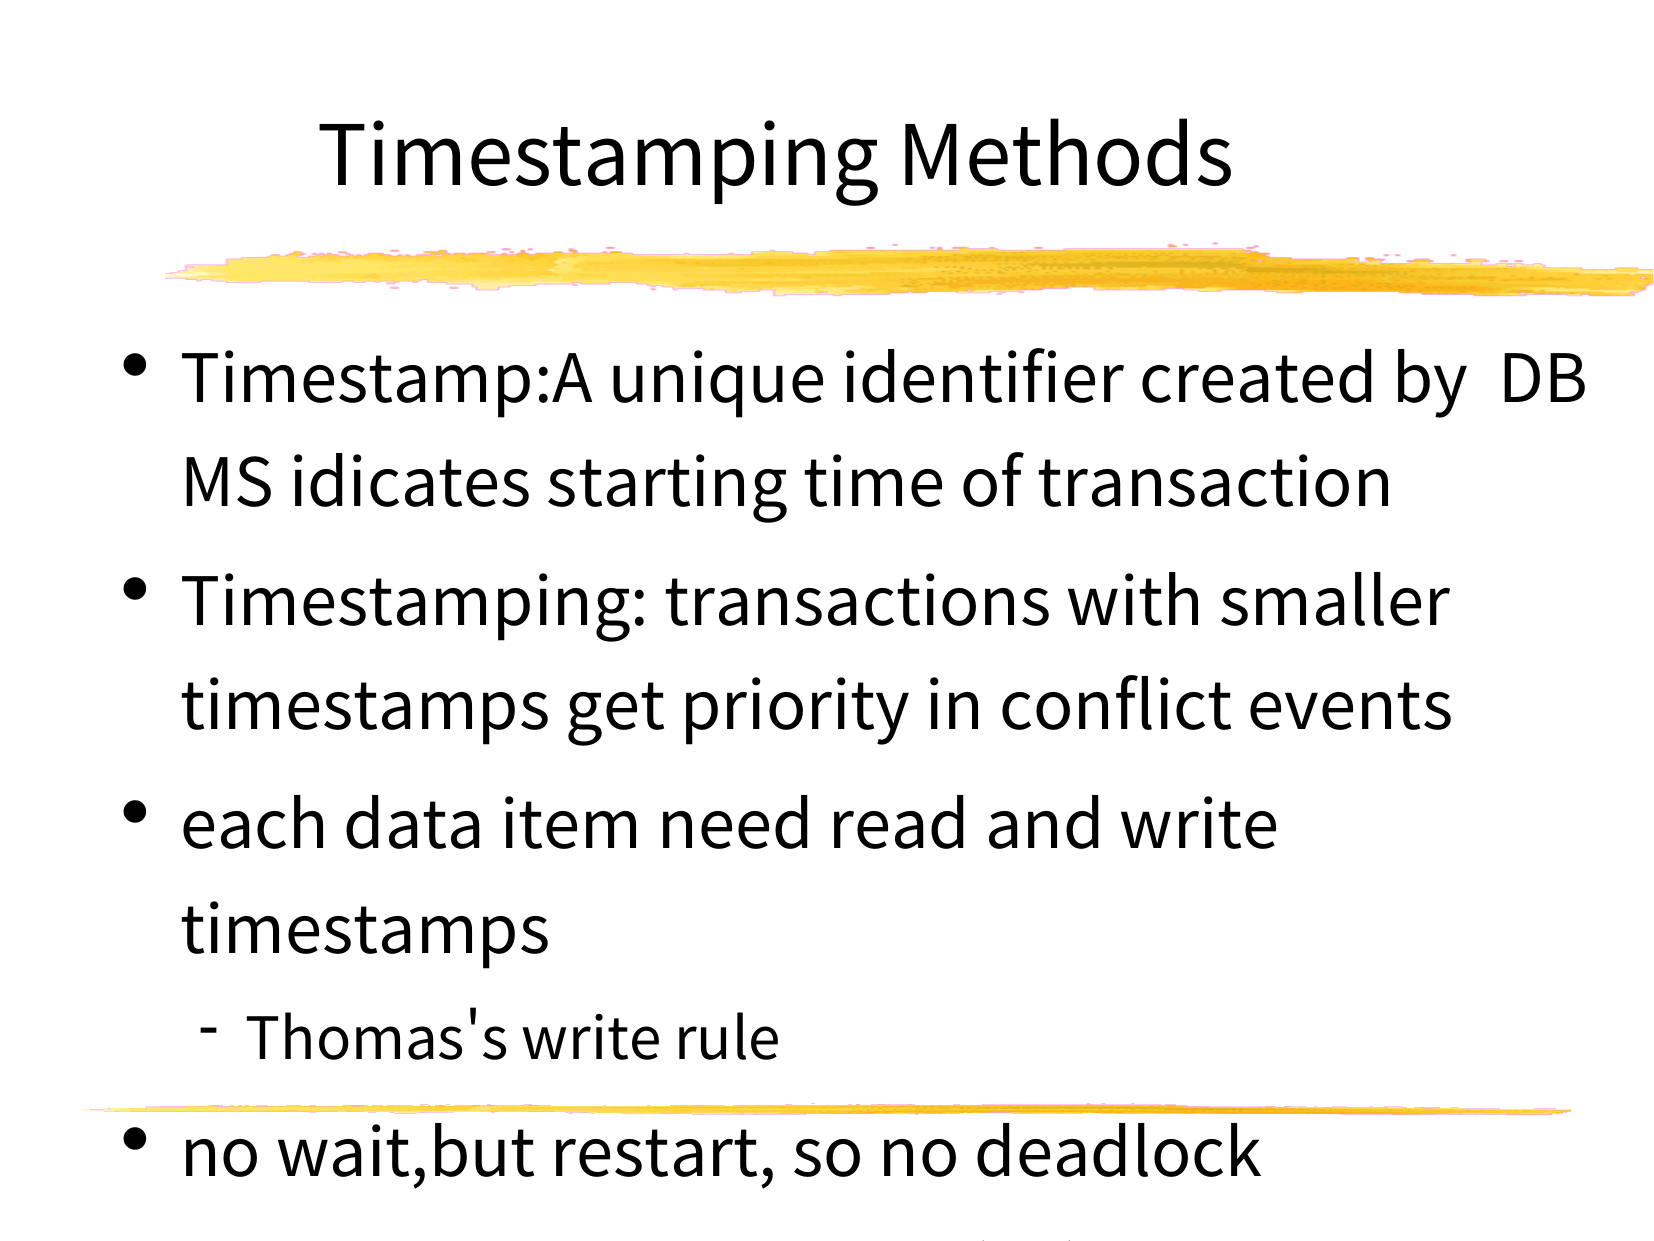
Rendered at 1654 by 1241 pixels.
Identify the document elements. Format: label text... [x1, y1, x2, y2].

list Timestamp:A unique identifier created by DBMS idicates starting time of transaction Timestamping: transactions with smaller timestamps get priority in conflict events each data item need read and write timestamps Thomas's write rule no wait,but restart, so no deadlock Optimistic Techniques 22(20).2.7 Conflicts are rare [124, 316, 1604, 1134]
title Timestamping Methods [73, 39, 1479, 249]
picture [165, 237, 1654, 308]
picture [82, 1102, 124, 1117]
